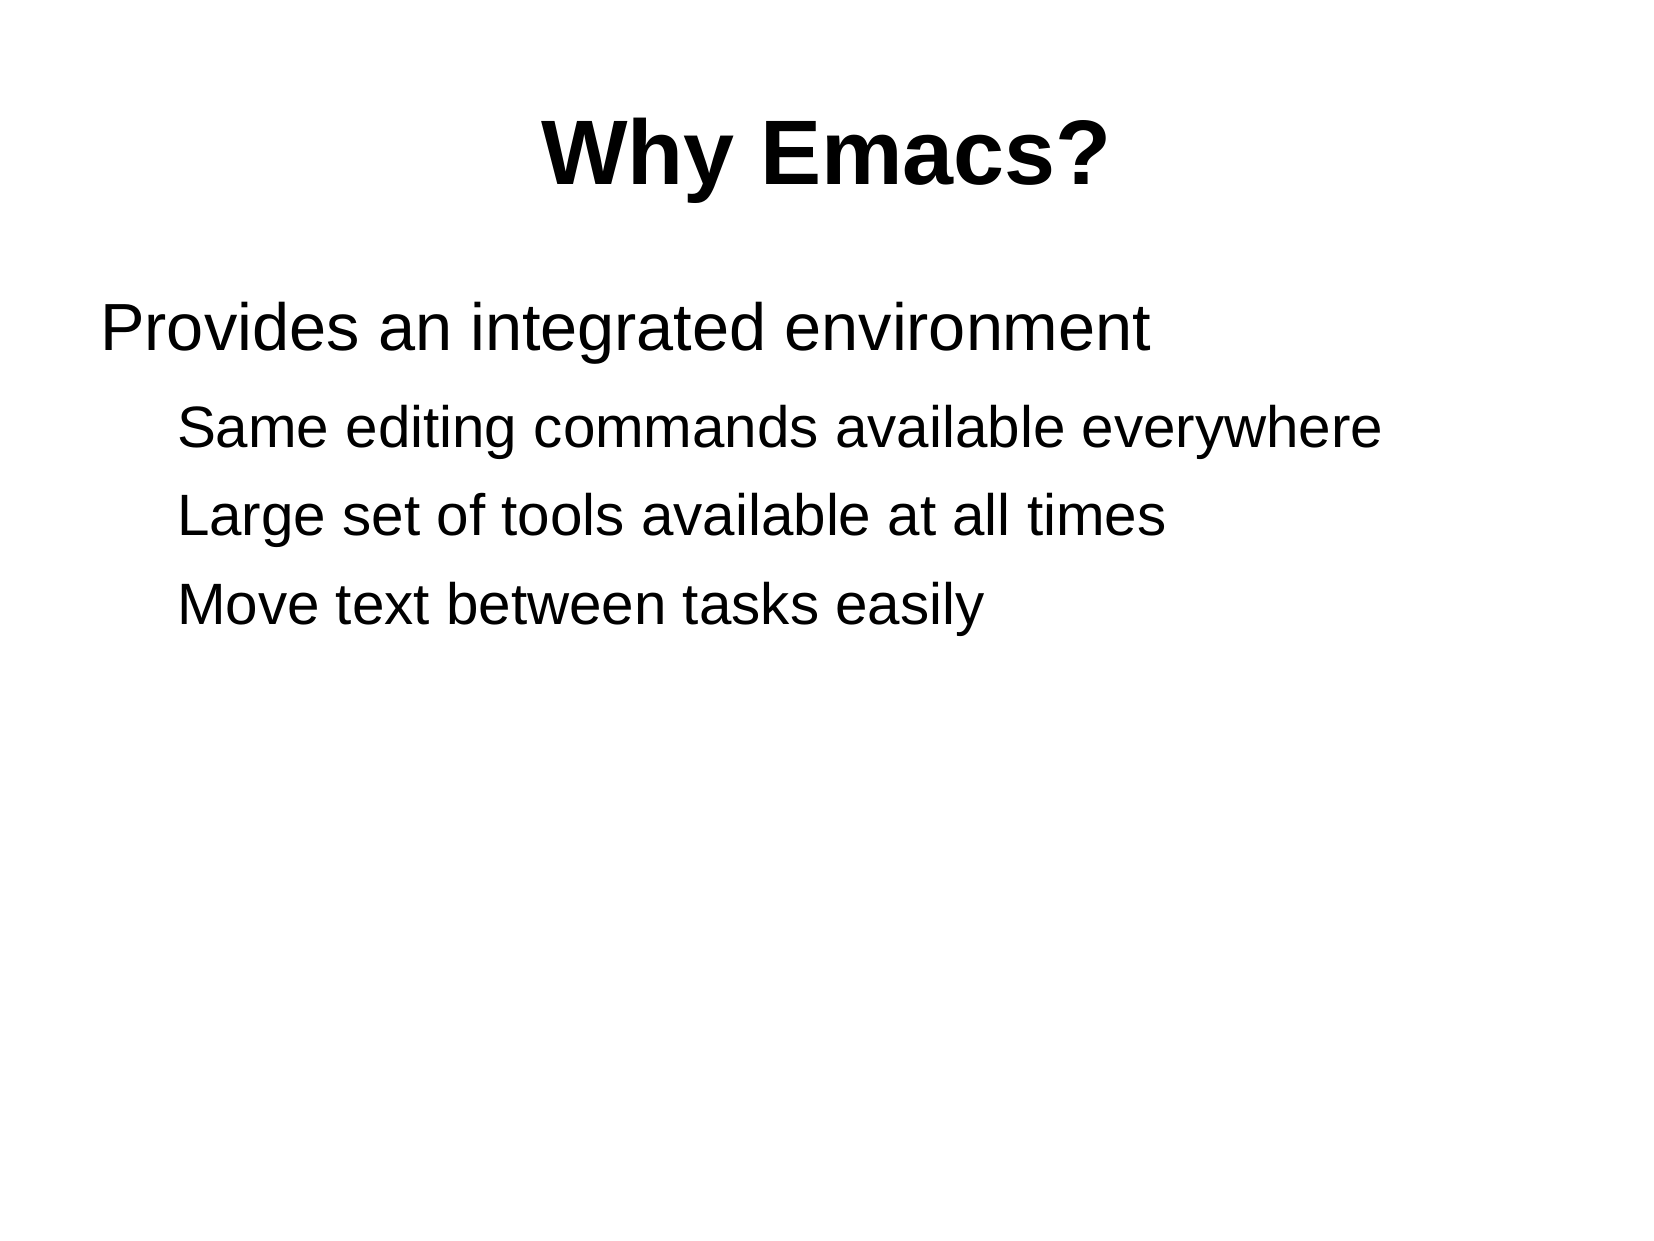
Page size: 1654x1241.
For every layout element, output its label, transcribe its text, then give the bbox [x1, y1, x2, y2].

list Provides an integrated environment Same editing commands available everywhere Large set of tools available at all times Move text between tasks easily [82, 290, 1571, 1109]
title Why Emacs? [82, 49, 1571, 257]
